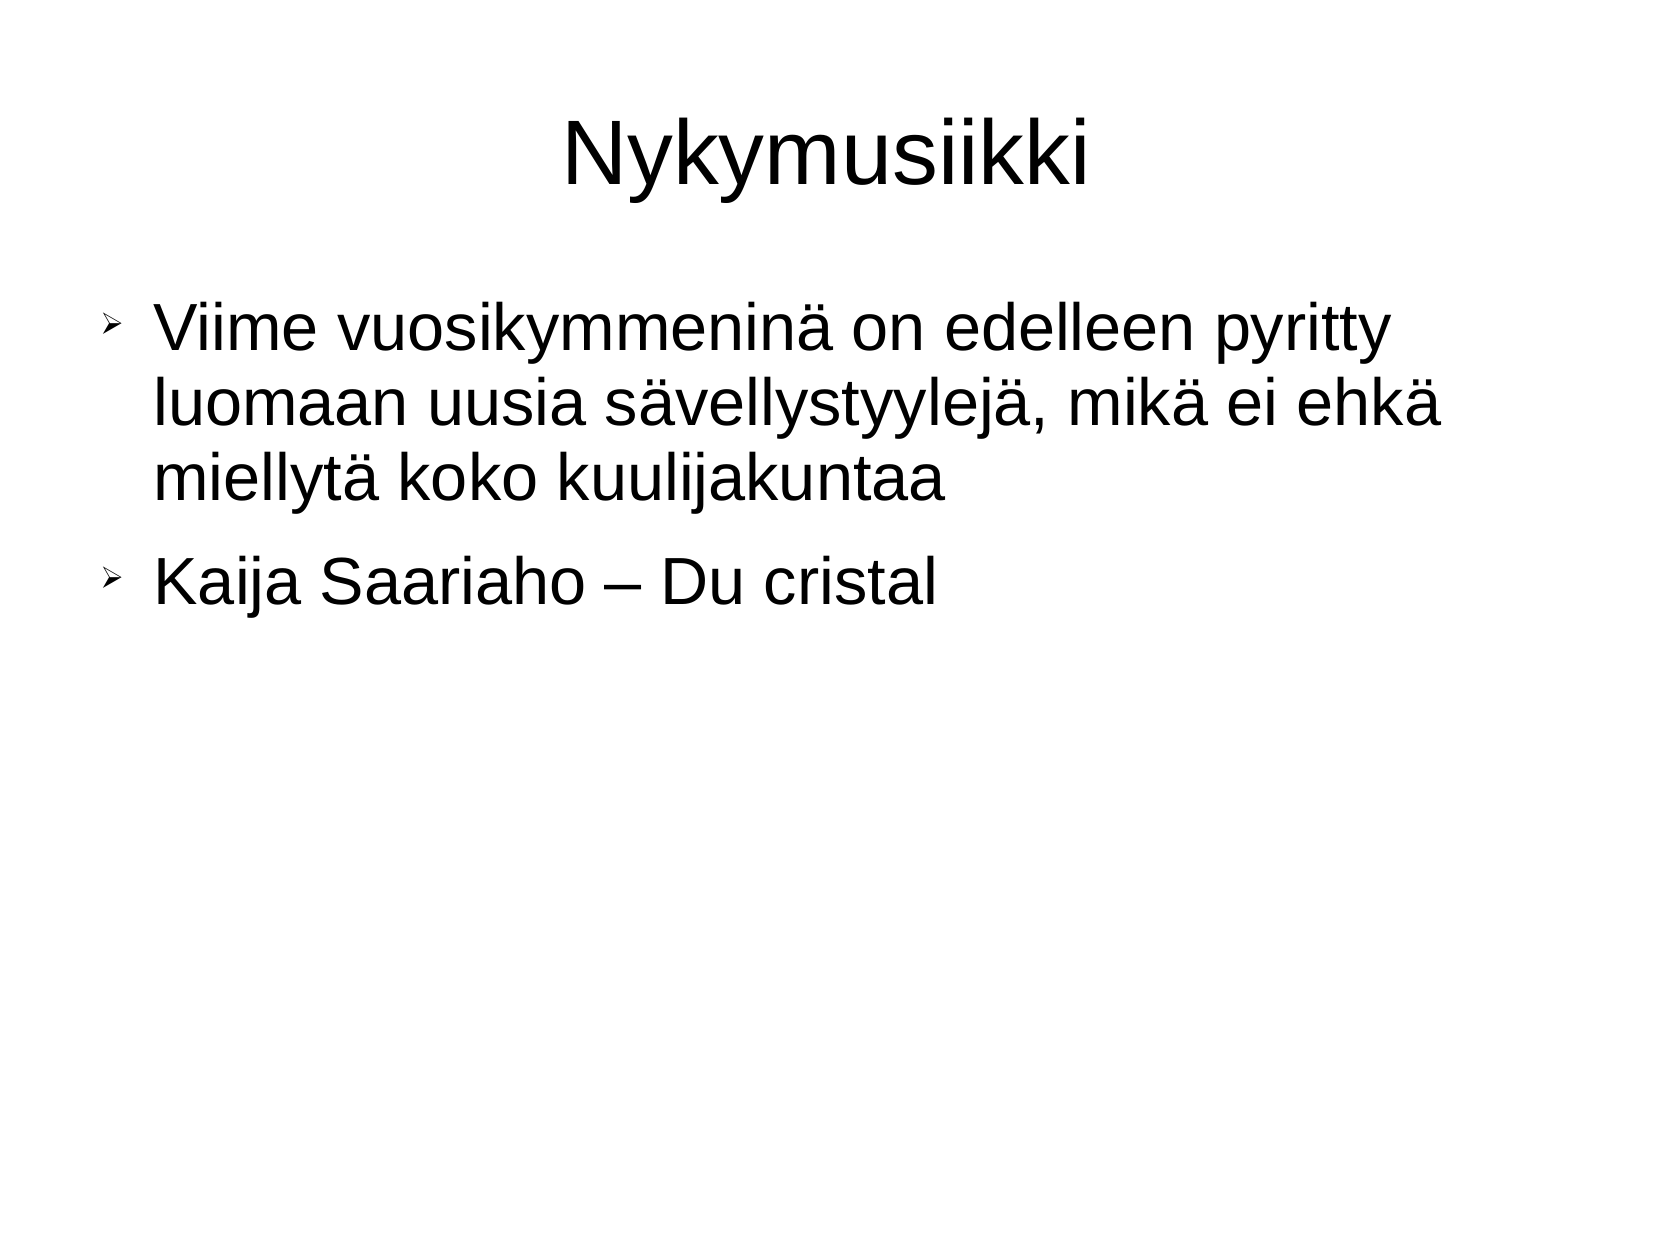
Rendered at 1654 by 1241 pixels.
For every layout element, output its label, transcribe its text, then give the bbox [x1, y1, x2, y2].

list Viime vuosikymmeninä on edelleen pyritty luomaan uusia sävellystyylejä, mikä ei ehkä miellytä koko kuulijakuntaa Kaija Saariaho – Du cristal [82, 290, 1571, 1010]
title Nykymusiikki [82, 49, 1571, 257]
